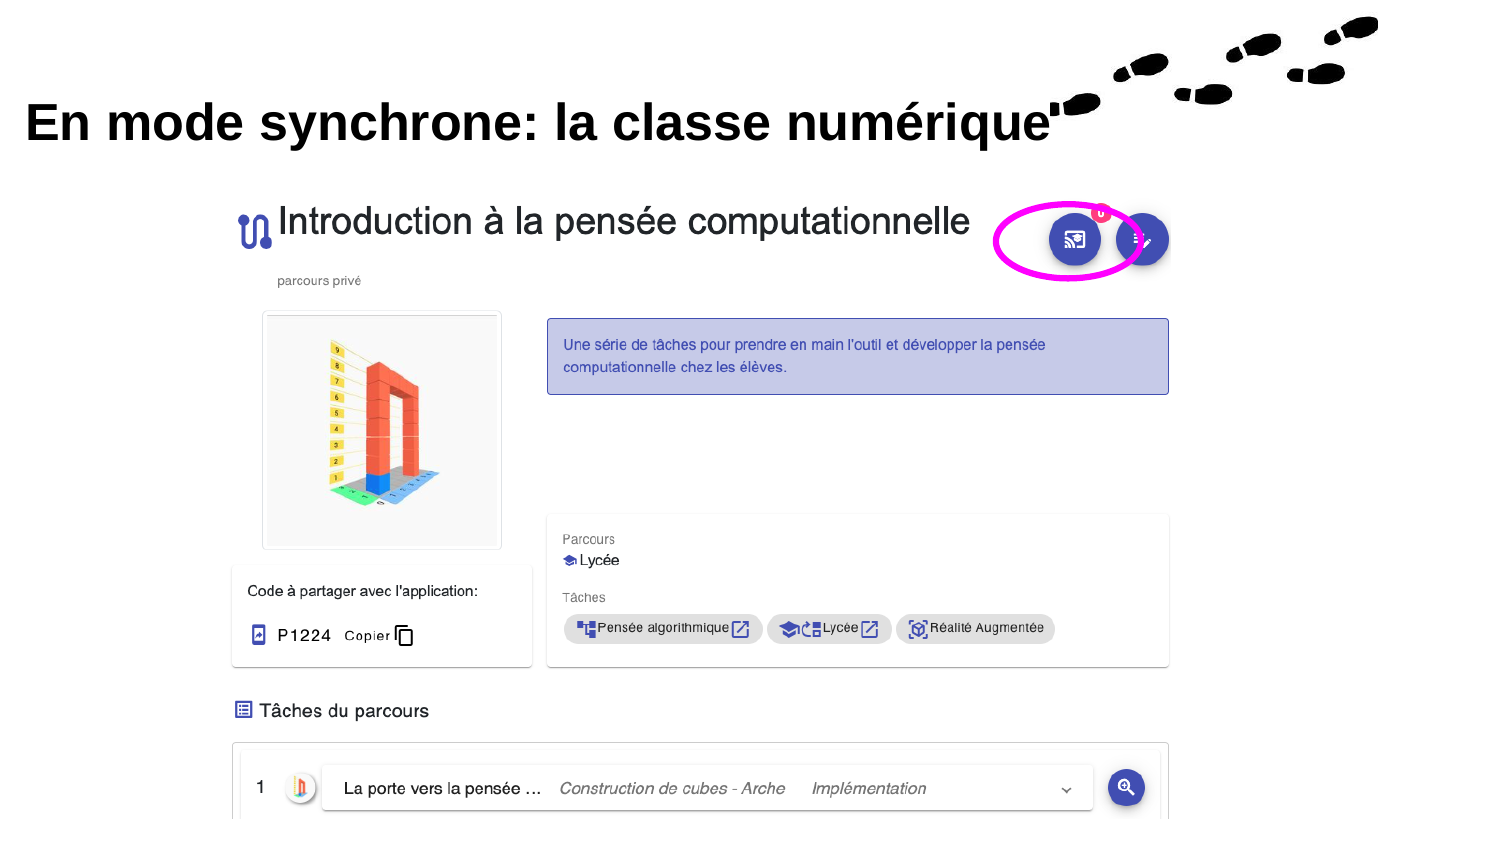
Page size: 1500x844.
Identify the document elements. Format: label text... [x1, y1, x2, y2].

title En mode synchrone: la classe numérique [10, 72, 1126, 167]
picture [227, 191, 1171, 819]
picture [1050, 5, 1378, 136]
